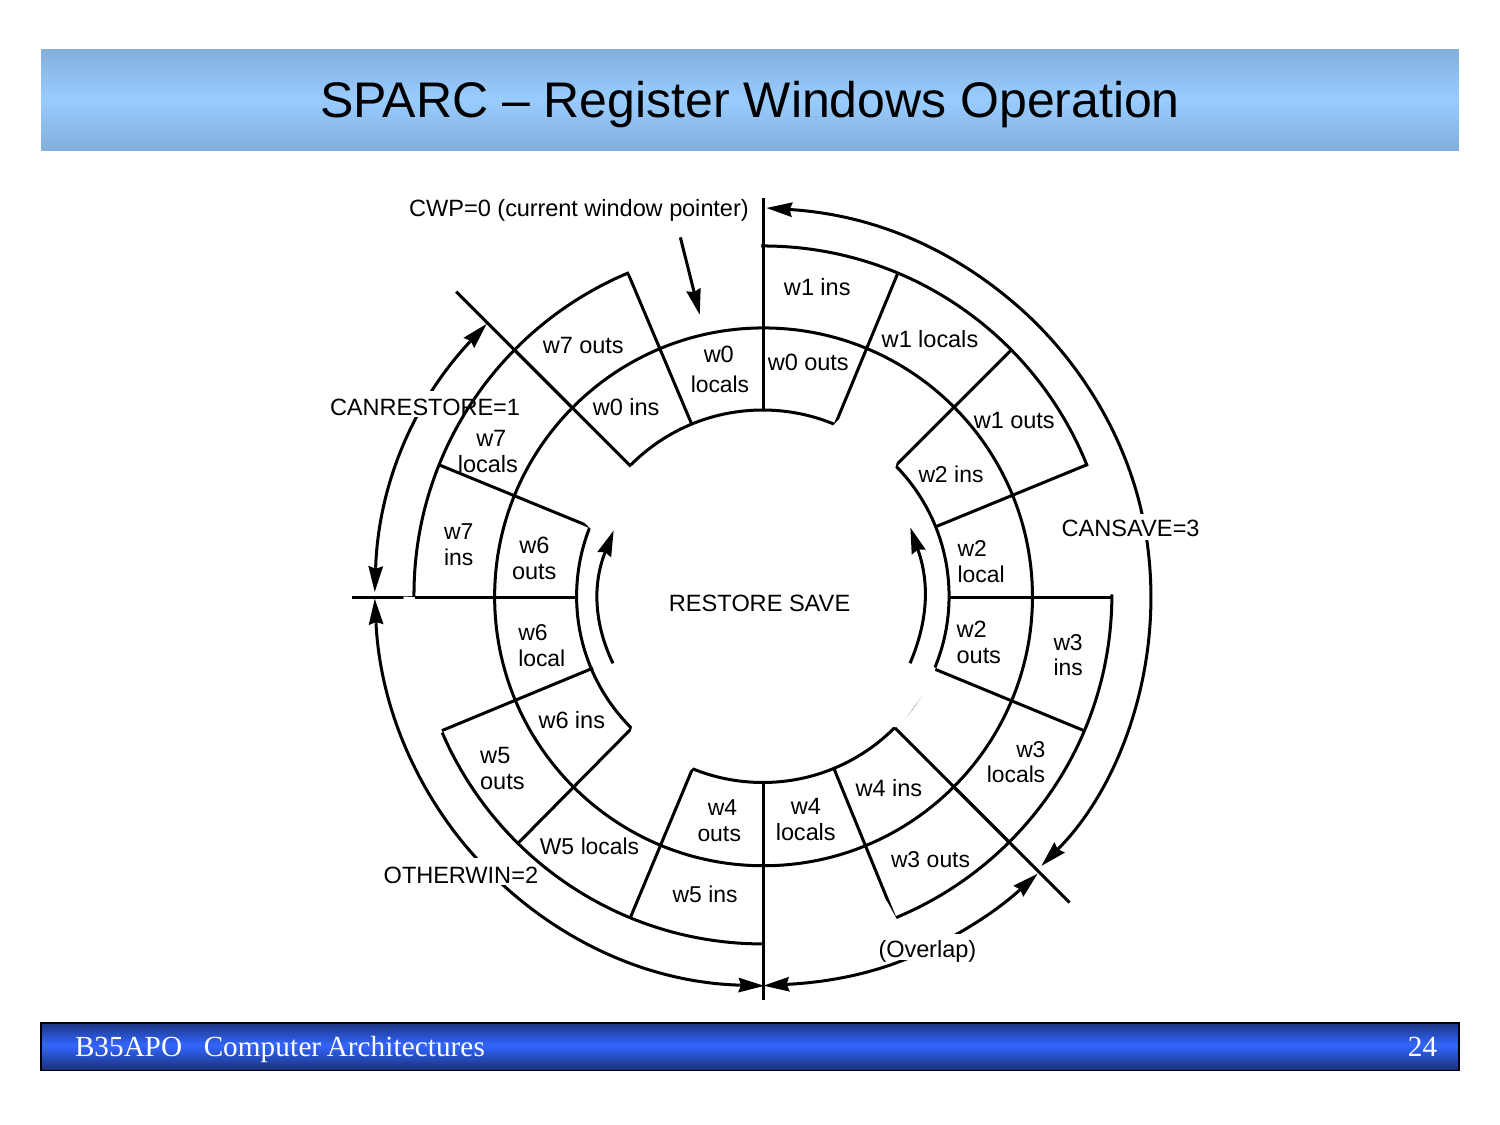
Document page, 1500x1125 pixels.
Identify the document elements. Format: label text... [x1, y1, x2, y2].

chart [270, 176, 1206, 1021]
title SPARC – Register Windows Operation [41, 49, 1459, 151]
